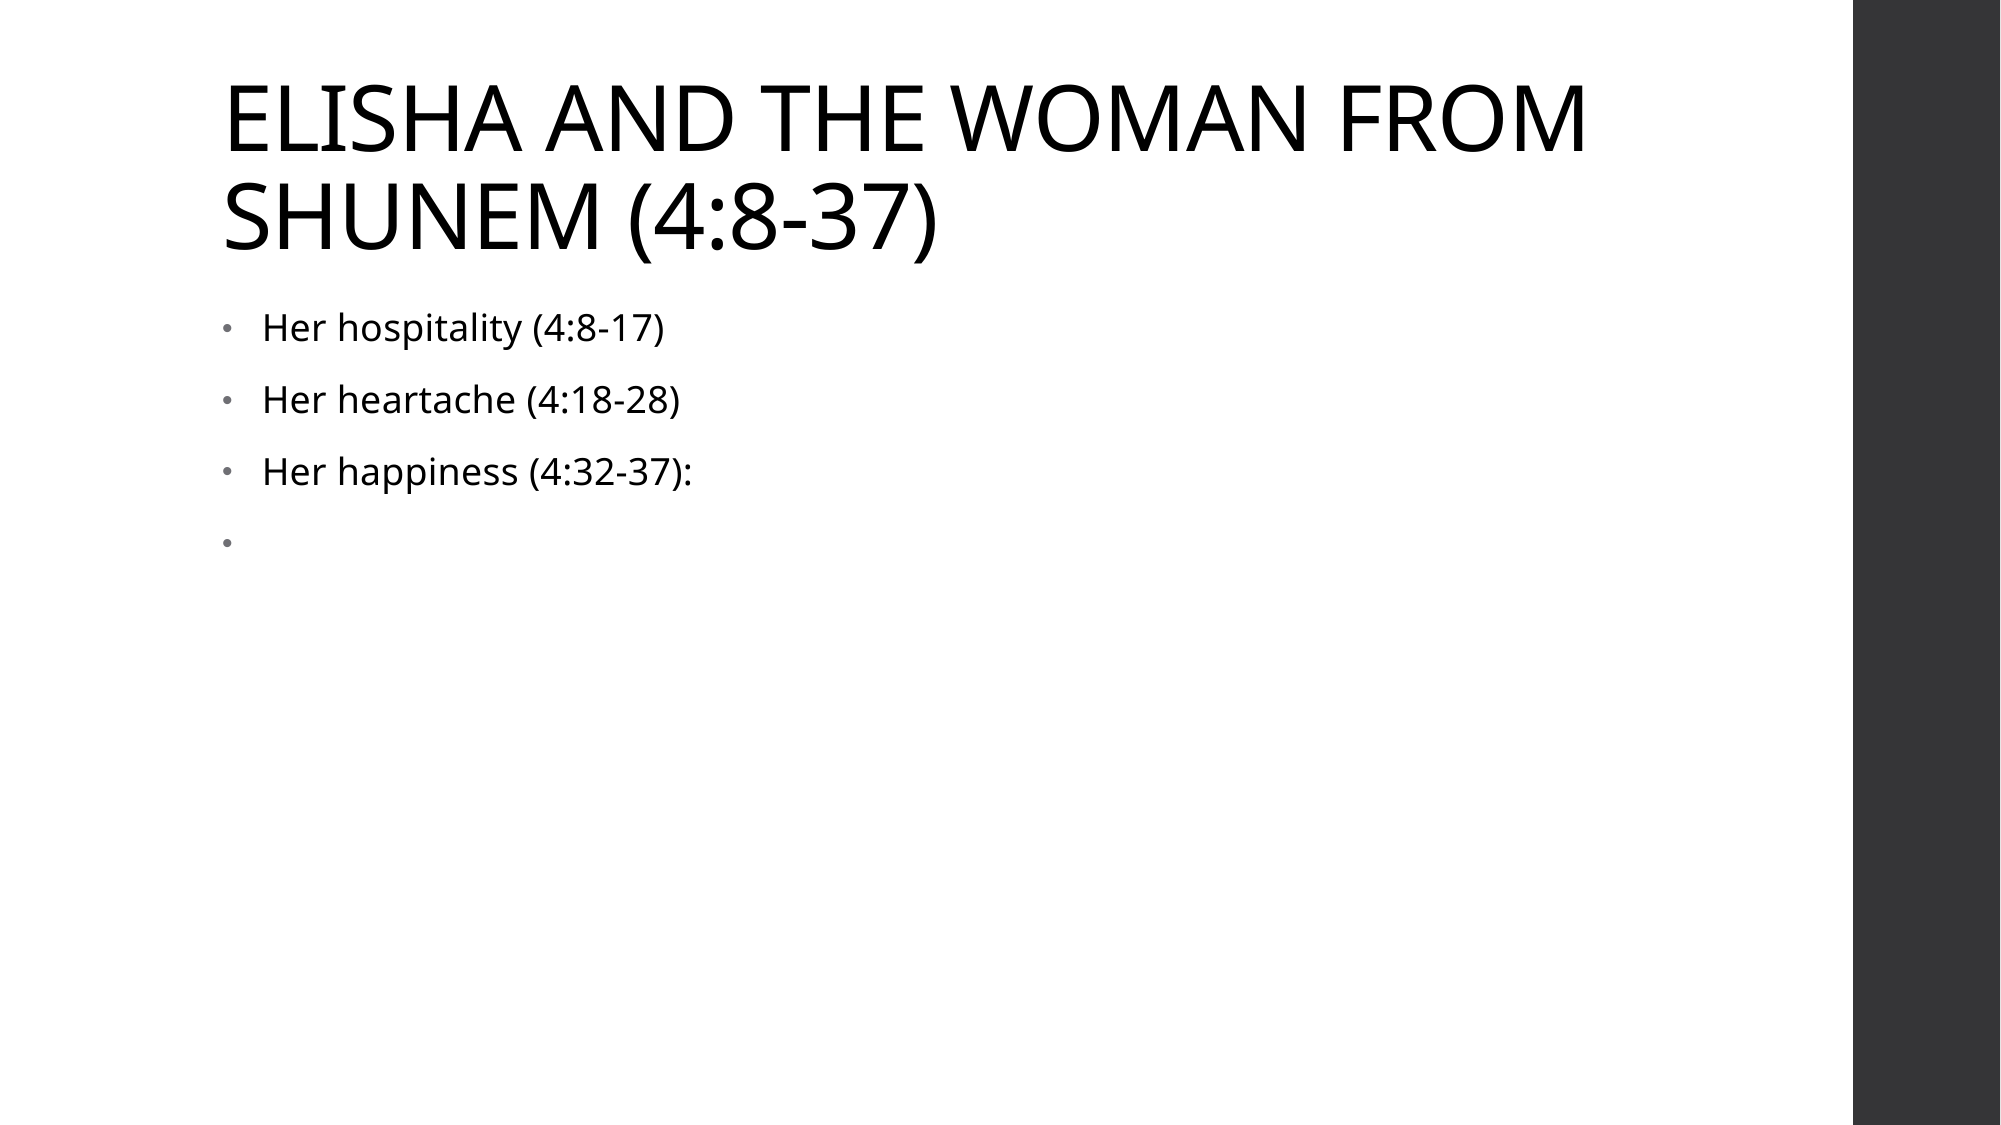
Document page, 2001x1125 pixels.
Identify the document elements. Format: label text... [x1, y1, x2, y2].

title ELISHA AND THE WOMAN FROM SHUNEM (4:8-37) [206, 60, 1797, 278]
list Her hospitality (4:8-17) Her heartache (4:18-28) Her happiness (4:32-37): [206, 299, 1617, 1014]
